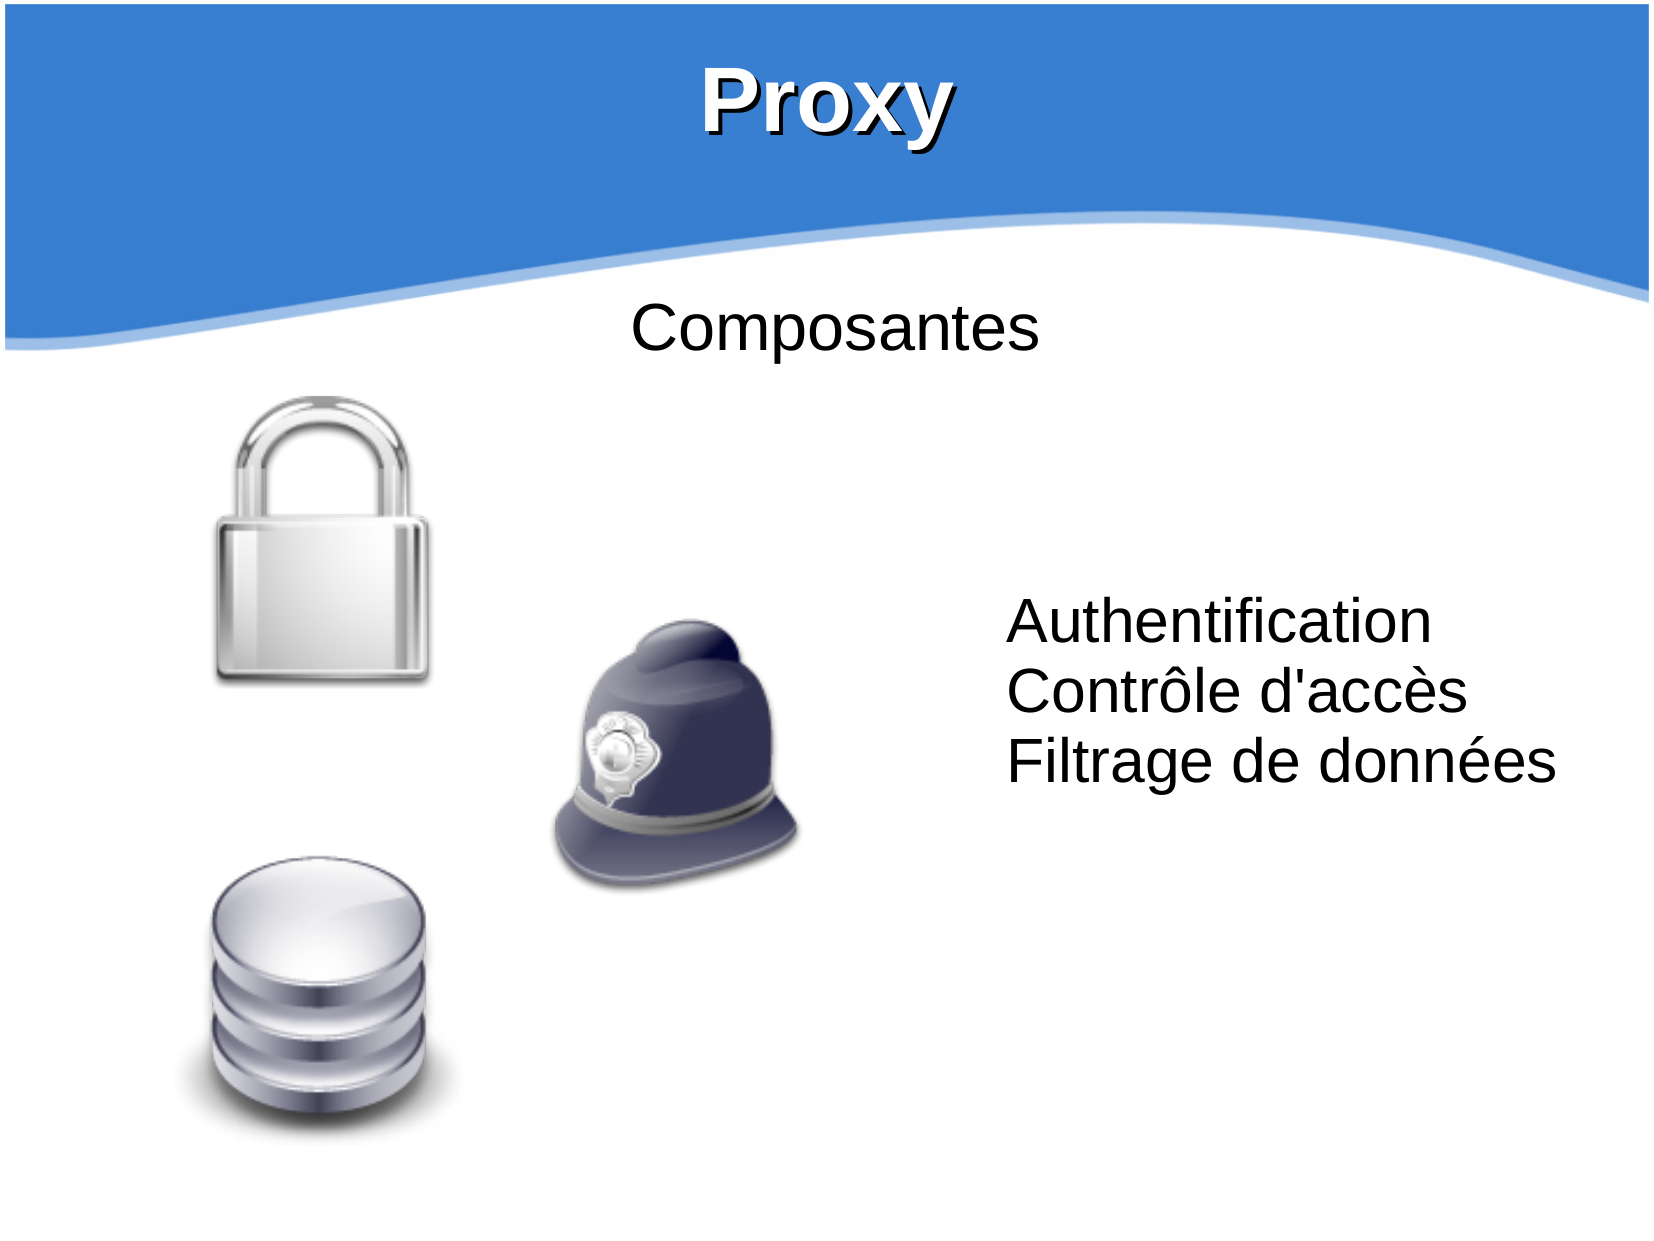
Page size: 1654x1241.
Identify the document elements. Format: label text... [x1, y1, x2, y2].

picture [0, 0, 1654, 1241]
text_box Authentification Contrôle d'accès Filtrage de données [974, 578, 1625, 804]
list Composantes [82, 290, 1571, 384]
title Proxy [82, 3, 1571, 196]
